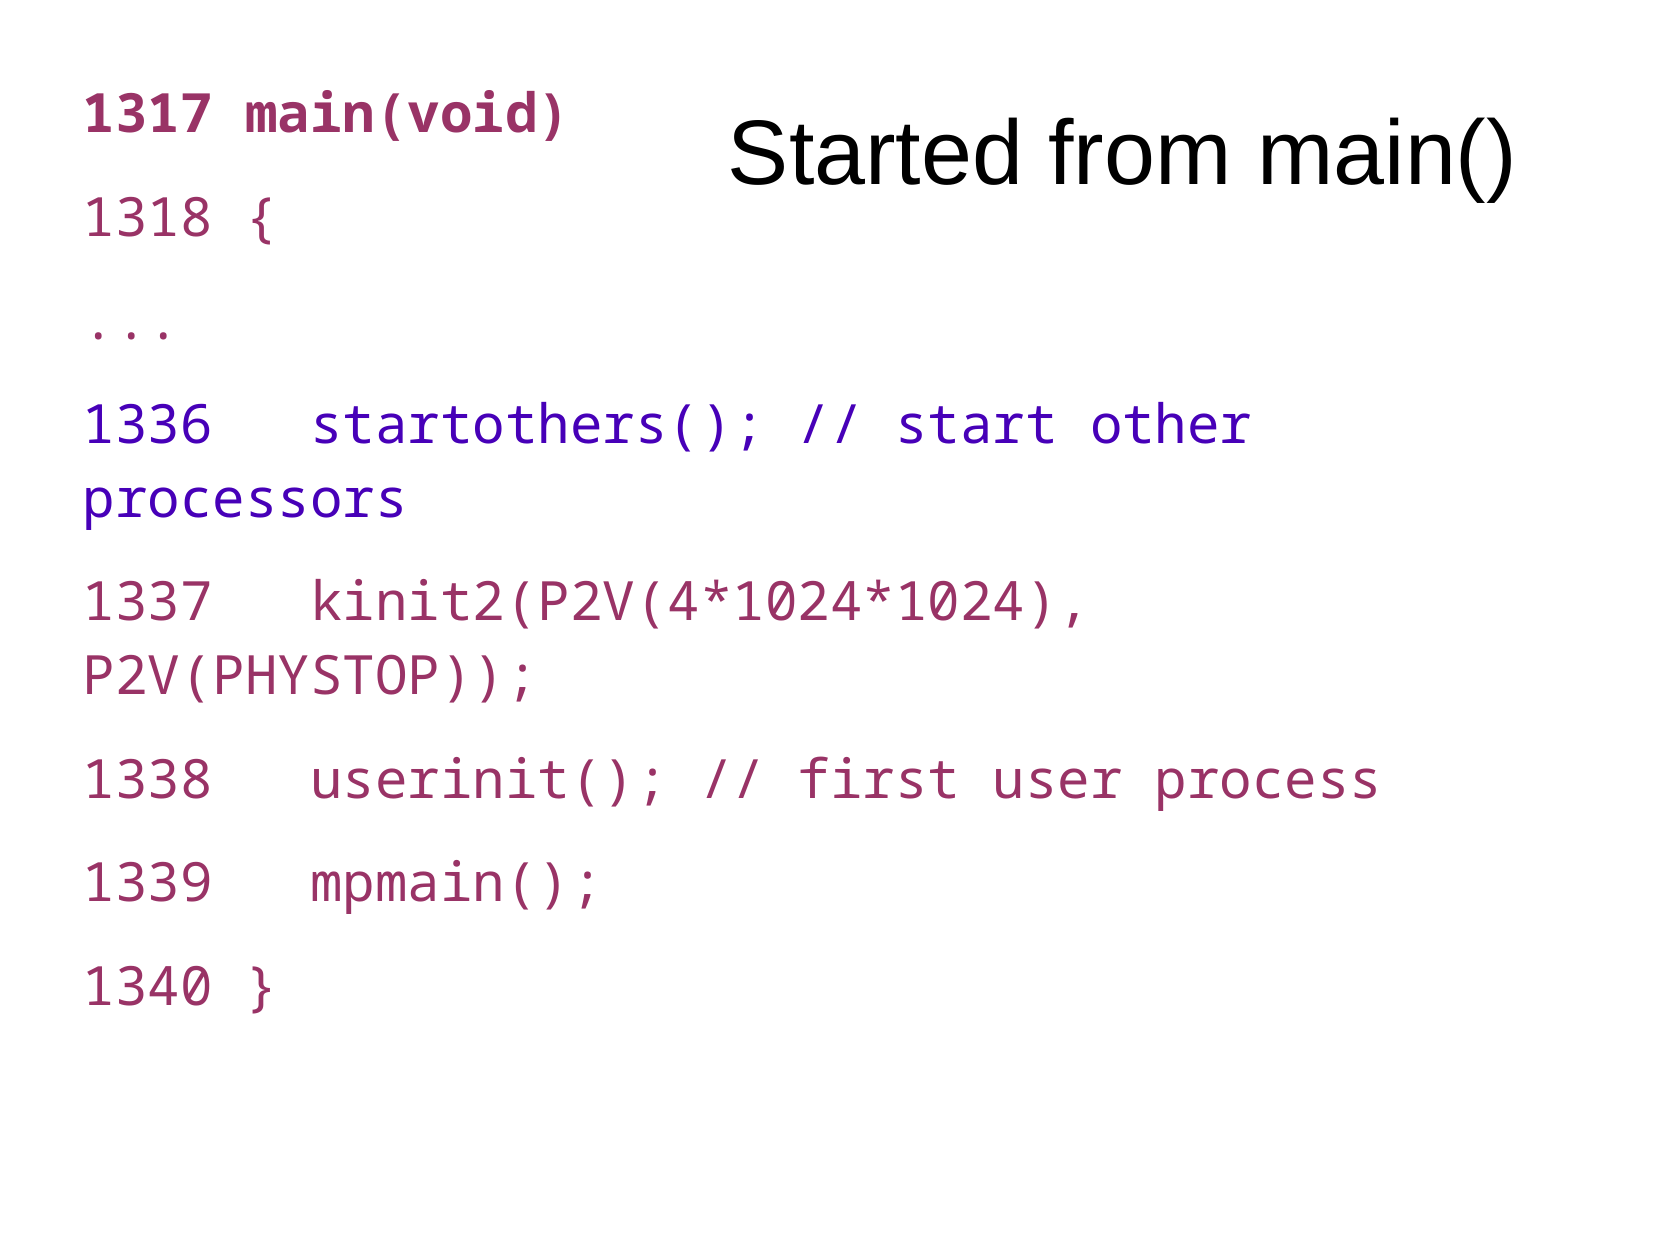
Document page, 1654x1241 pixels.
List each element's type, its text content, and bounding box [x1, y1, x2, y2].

list 1317 main(void) 1318 { ... 1336 startothers(); // start other processors 1337 kinit2(P2V(4*1024*1024), P2V(PHYSTOP)); 1338 userinit(); // first user process 1339 mpmain(); 1340 } [82, 75, 1571, 1163]
title Started from main() [675, 49, 1571, 257]
